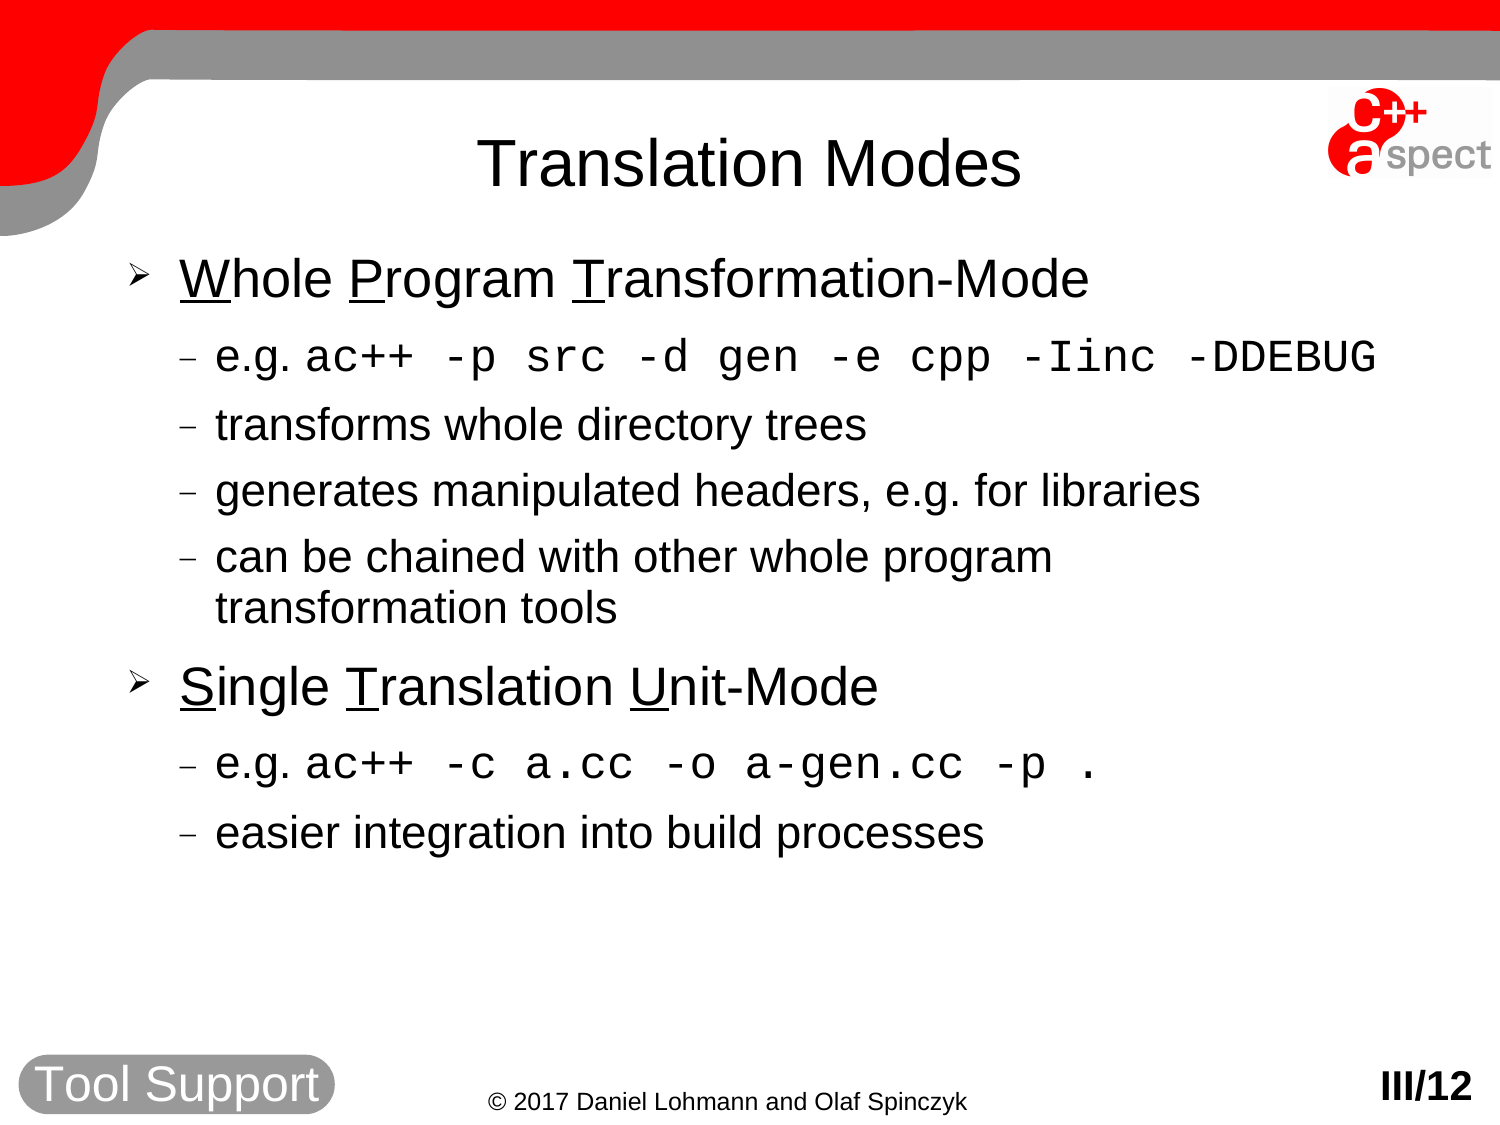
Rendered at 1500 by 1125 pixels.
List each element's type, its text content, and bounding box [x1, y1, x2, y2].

list Whole Program Transformation-Mode e.g. ac++ -p src -d gen -e cpp -Iinc -DDEBUG transforms whole directory trees generates manipulated headers, e.g. for libraries can be chained with other whole program transformation tools Single Translation Unit-Mode e.g. ac++ -c a.cc -o a-gen.cc -p . easier integration into build processes [126, 248, 1459, 1013]
title Translation Modes [112, 98, 1388, 223]
